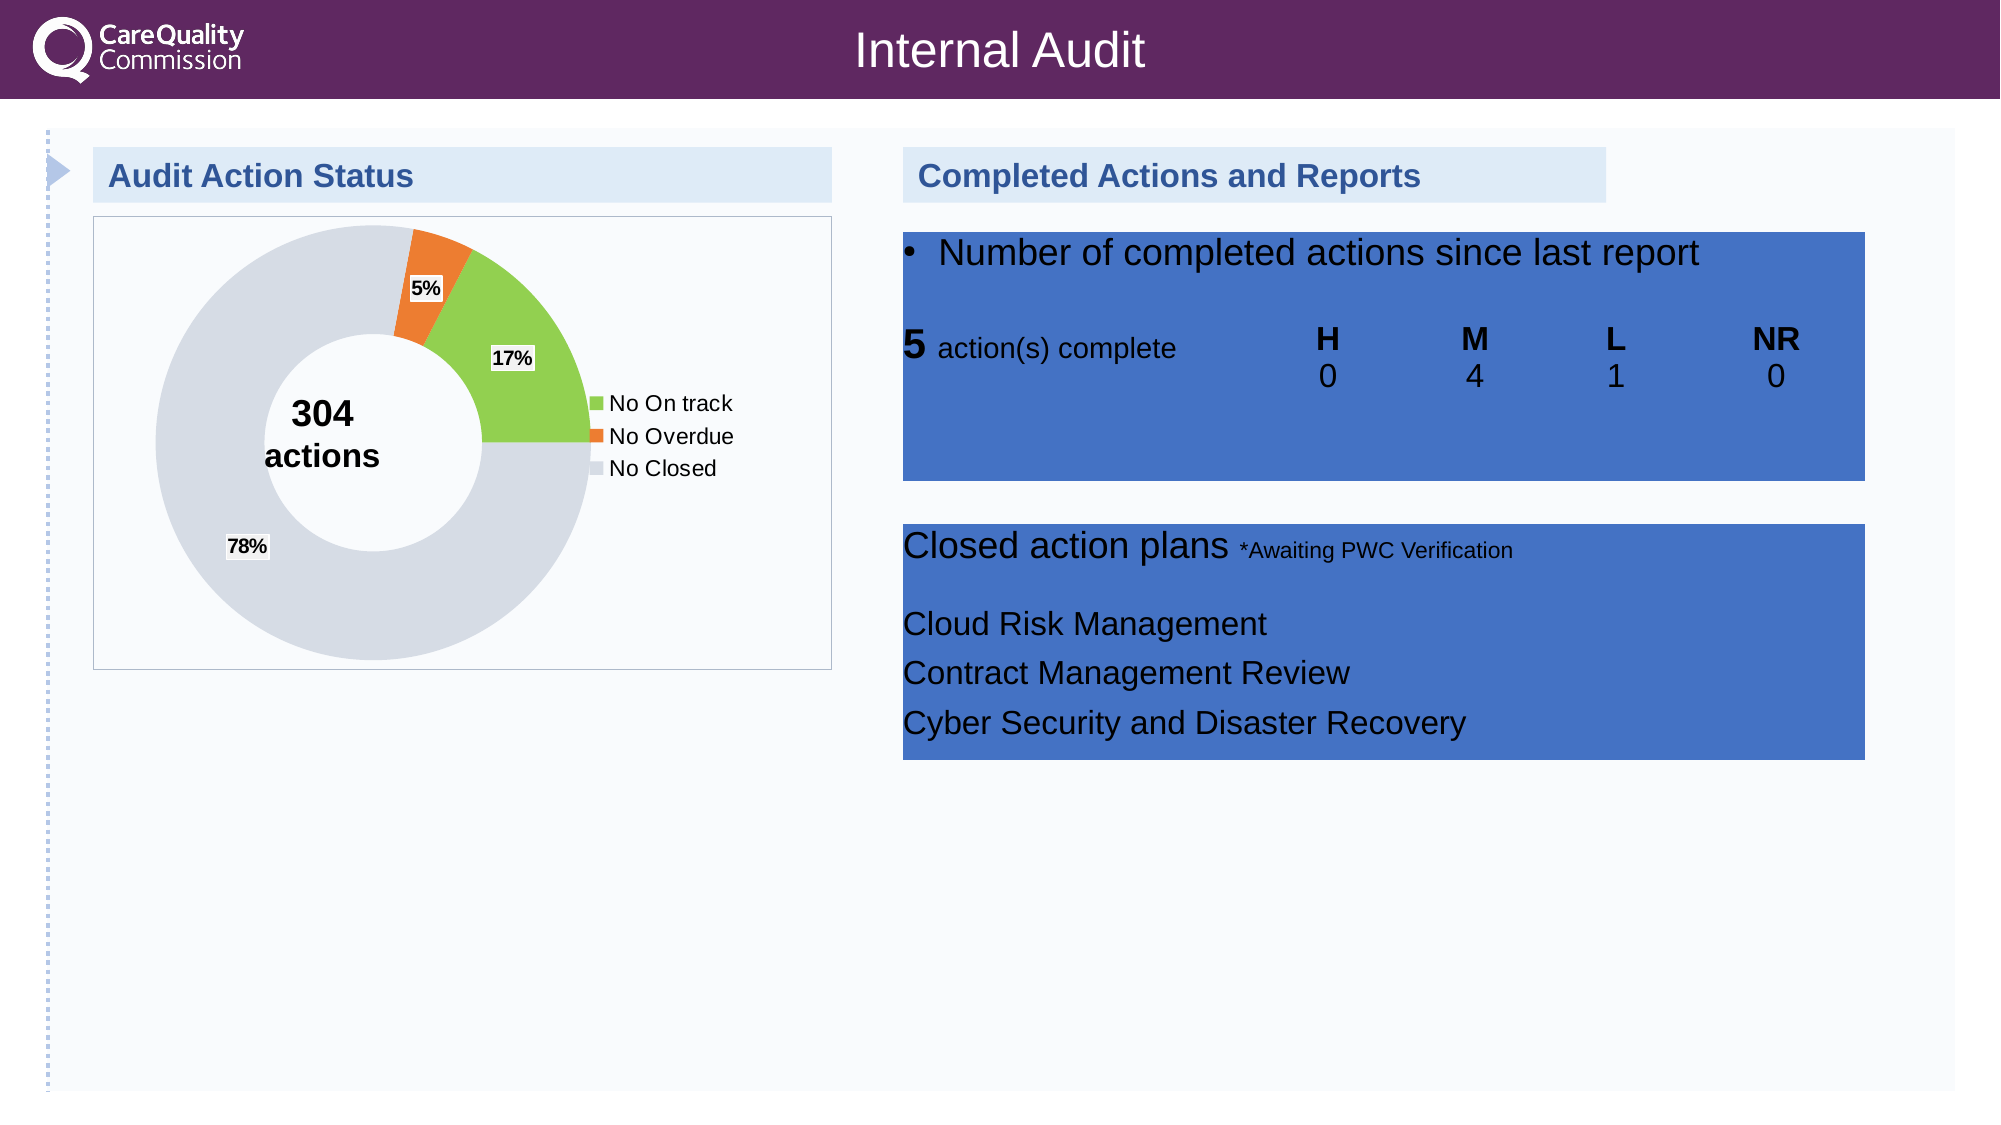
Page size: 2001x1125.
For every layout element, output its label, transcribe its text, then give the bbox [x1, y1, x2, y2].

table_cell Cloud Risk Management Contract Management Review Cyber Security and Disaster Recovery [903, 605, 1865, 760]
chart [93, 215, 832, 670]
text_box Completed Actions and Reports [903, 147, 1607, 203]
text_box 304 actions [239, 381, 406, 483]
text_box [47, 128, 1955, 1091]
table_header Closed action plans *Awaiting PWC Verification [903, 524, 1865, 605]
text_box Audit Action Status [93, 147, 832, 203]
table_cell 5 action(s) complete [903, 321, 1250, 481]
text_box Internal Audit [641, 9, 1358, 86]
text_box [0, 0, 2000, 99]
table_cell NR 0 [1688, 321, 1865, 481]
table_header Number of completed actions since last report [903, 232, 1865, 321]
table_cell L 1 [1545, 321, 1688, 481]
table_cell H 0 [1250, 321, 1406, 481]
table_cell M 4 [1406, 321, 1545, 481]
picture [32, 16, 245, 84]
